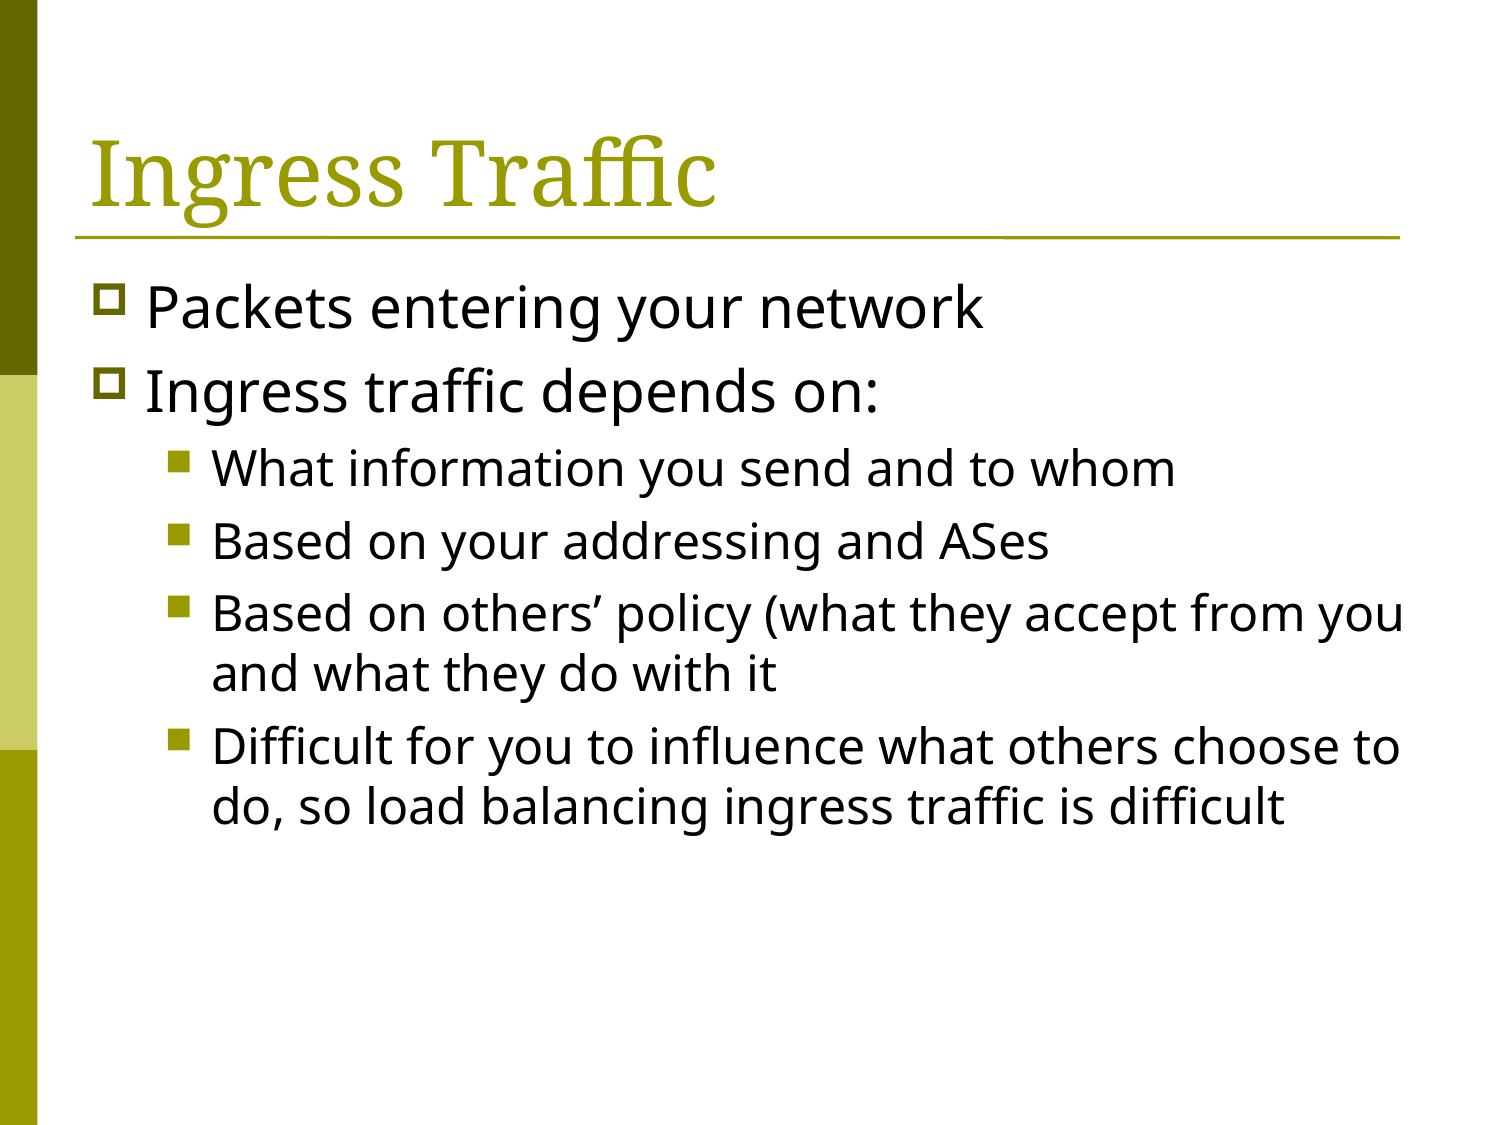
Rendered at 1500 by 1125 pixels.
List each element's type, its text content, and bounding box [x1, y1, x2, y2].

title Ingress Traffic [75, 45, 1426, 233]
list Packets entering your network Ingress traffic depends on: What information you send and to whom Based on your addressing and ASes Based on others’ policy (what they accept from you and what they do with it Difficult for you to influence what others choose to do, so load balancing ingress traffic is difficult [75, 262, 1426, 1006]
